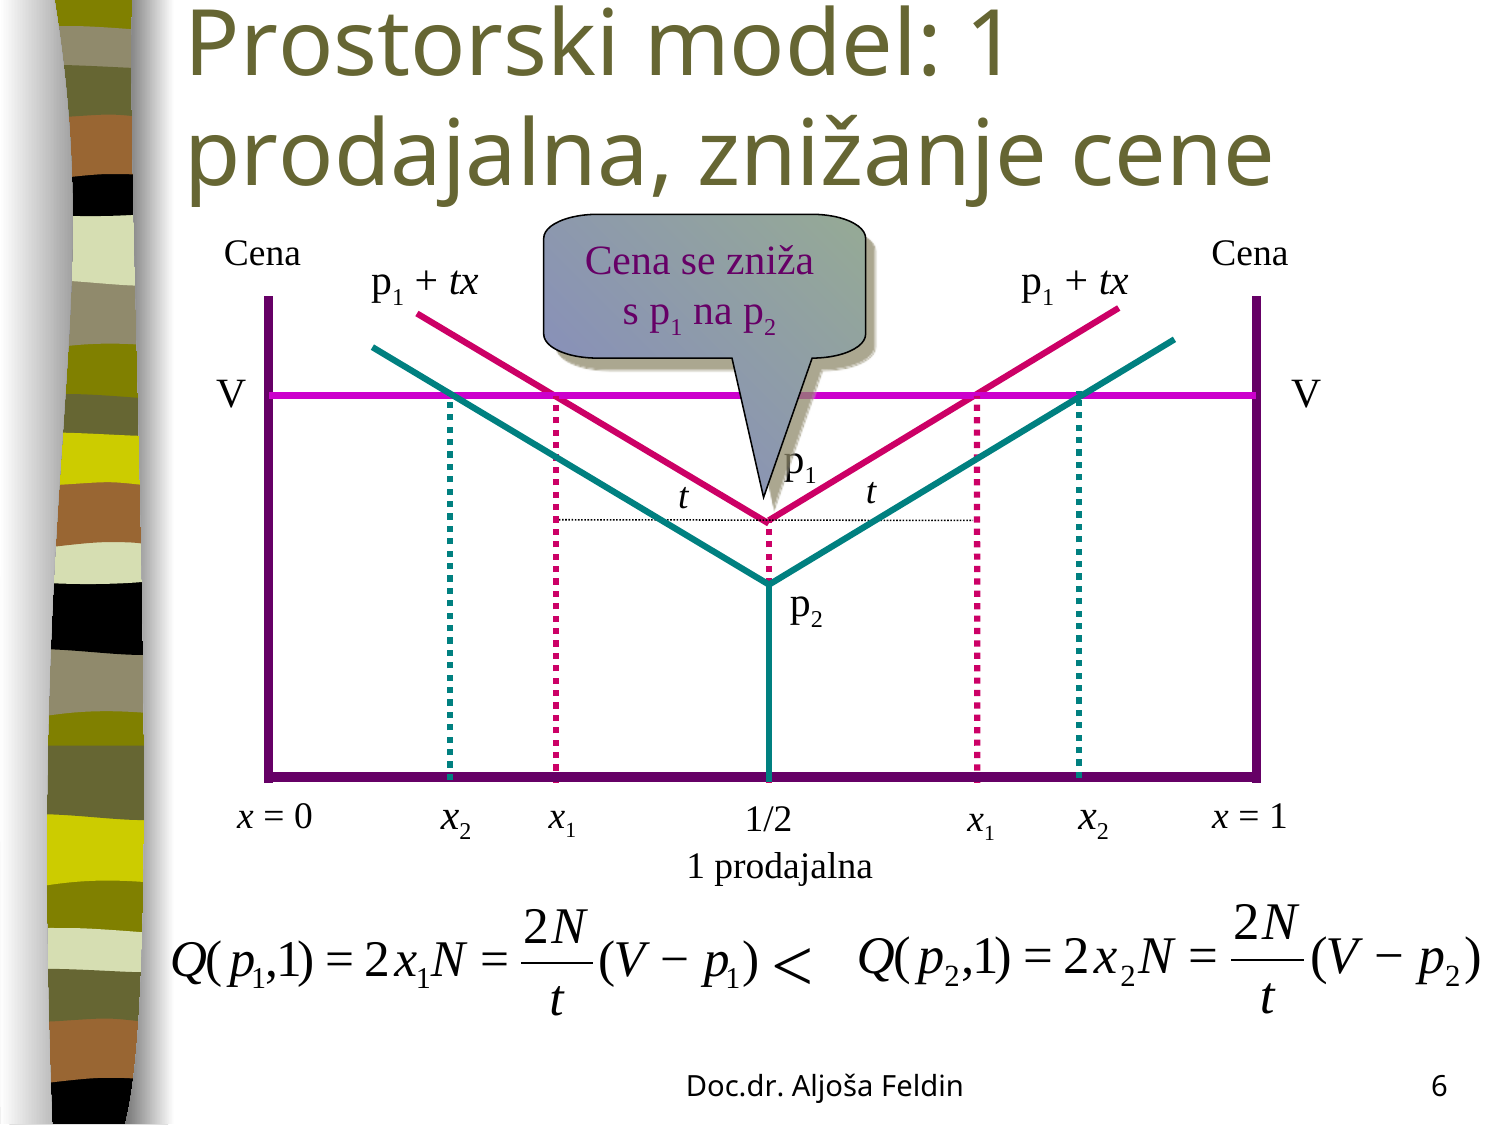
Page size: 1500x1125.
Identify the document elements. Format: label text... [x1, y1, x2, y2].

text_box <number> [1149, 1059, 1463, 1125]
text_box p2 [774, 567, 851, 640]
text_box x = 0 [206, 782, 344, 844]
text_box < [763, 908, 838, 1015]
text_box t [652, 463, 715, 525]
text_box x = 1 [1181, 782, 1319, 844]
chart [849, 893, 1488, 1023]
text_box x1 [518, 782, 607, 850]
text_box p1 + tx [1006, 245, 1182, 318]
text_box Doc.dr. Aljoša Feldin [587, 1059, 1063, 1125]
text_box t [652, 520, 661, 525]
text_box t [886, 508, 903, 519]
text_box V [193, 358, 269, 424]
text_box 1/2 [718, 786, 819, 847]
text_box 1 prodajalna [646, 832, 904, 894]
title Prostorski model: 1 prodajalna, znižanje cene [169, 0, 1500, 212]
text_box x2 [1050, 779, 1138, 853]
text_box x2 [412, 779, 501, 853]
text_box p1 [768, 423, 888, 497]
chart [163, 898, 763, 1024]
text_box Cena [1168, 220, 1332, 281]
text_box t [676, 463, 715, 487]
text_box Cena [181, 220, 344, 281]
text_box t [839, 457, 903, 519]
text_box V [1268, 358, 1344, 424]
text_box Cena se zniža s p1 na p2 [543, 214, 866, 498]
text_box x1 [937, 786, 1026, 853]
text_box p1 + tx [356, 245, 532, 318]
